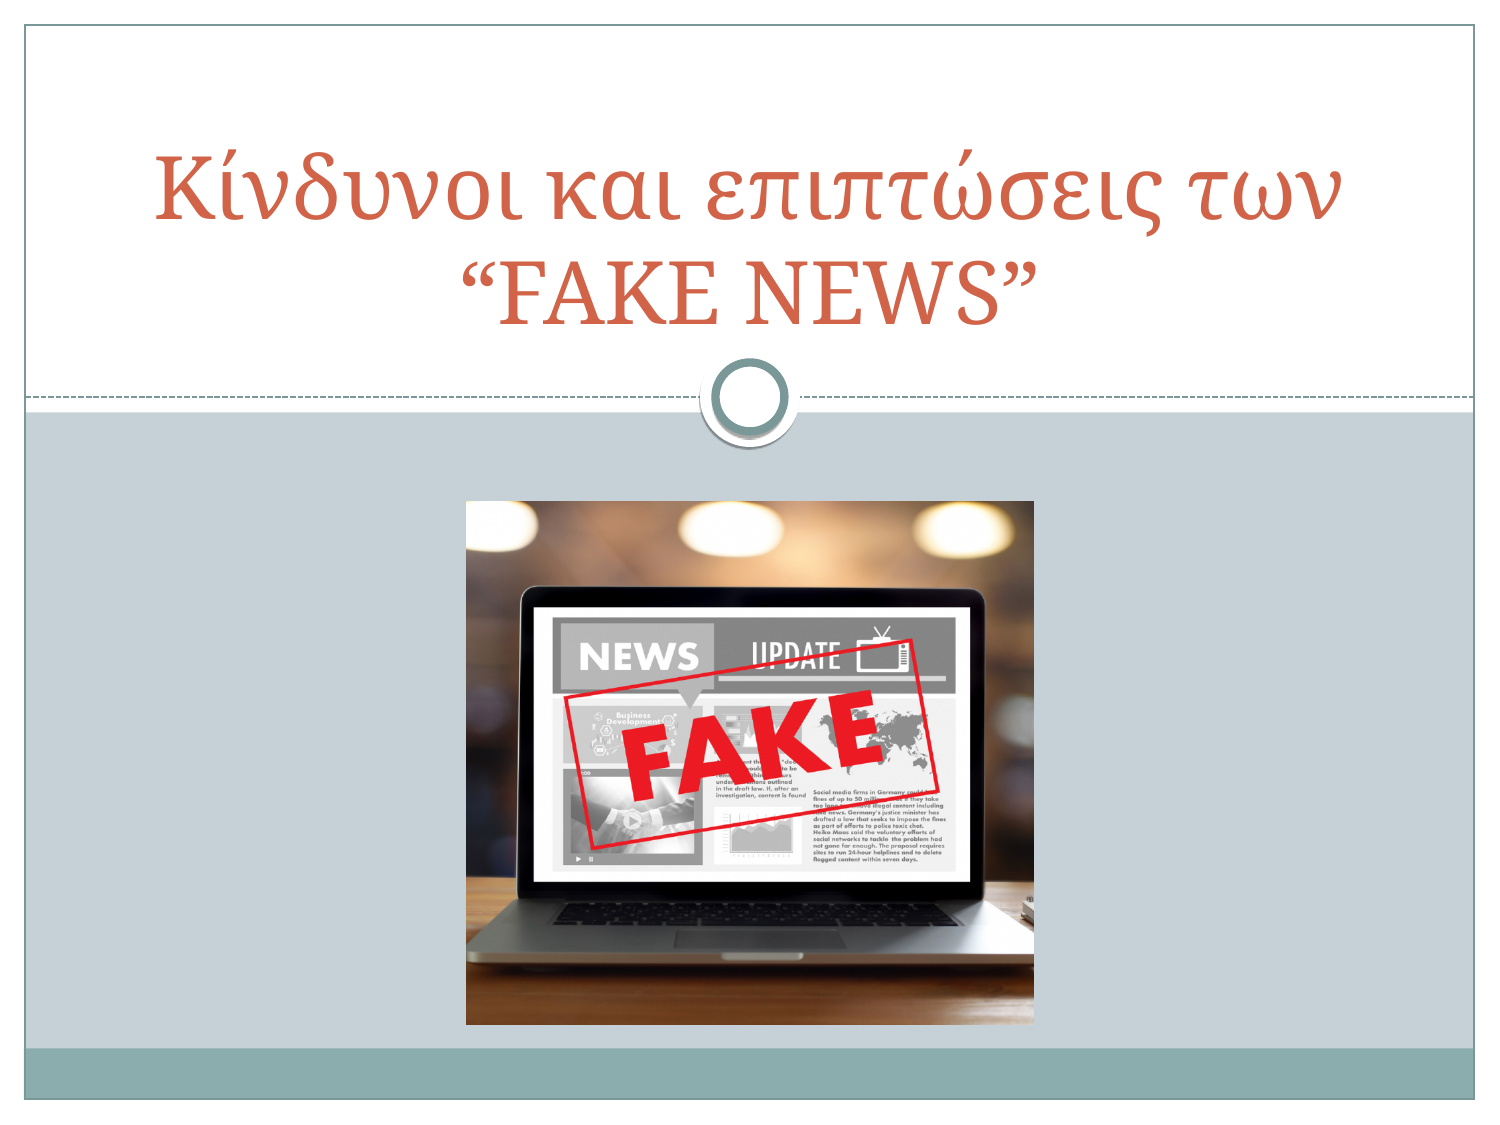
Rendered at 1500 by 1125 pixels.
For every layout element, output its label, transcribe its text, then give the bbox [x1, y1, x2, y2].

title Κίνδυνοι και επιπτώσεις των “FAKE NEWS” [112, 62, 1388, 350]
picture [466, 501, 1034, 1026]
